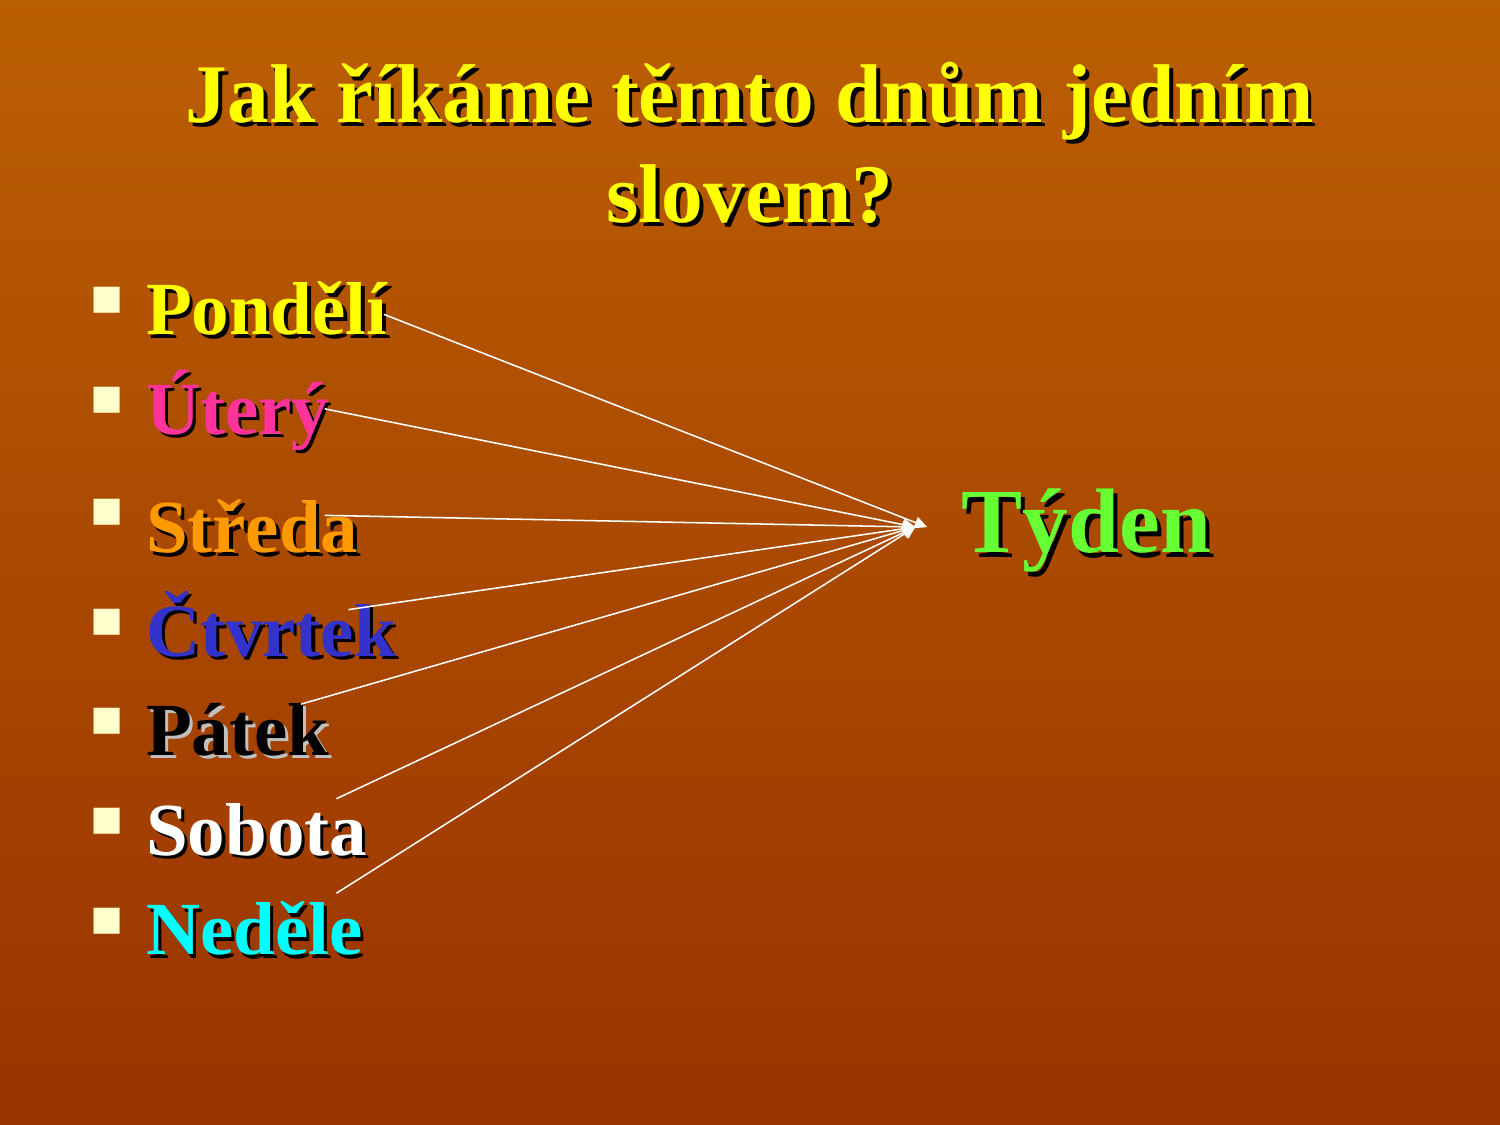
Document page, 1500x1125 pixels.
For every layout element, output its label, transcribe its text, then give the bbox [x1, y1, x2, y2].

title Jak říkáme těmto dnům jedním slovem? [75, 31, 1426, 248]
list Pondělí Úterý Středa Týden Čtvrtek Pátek Sobota Neděle [75, 262, 1426, 1006]
